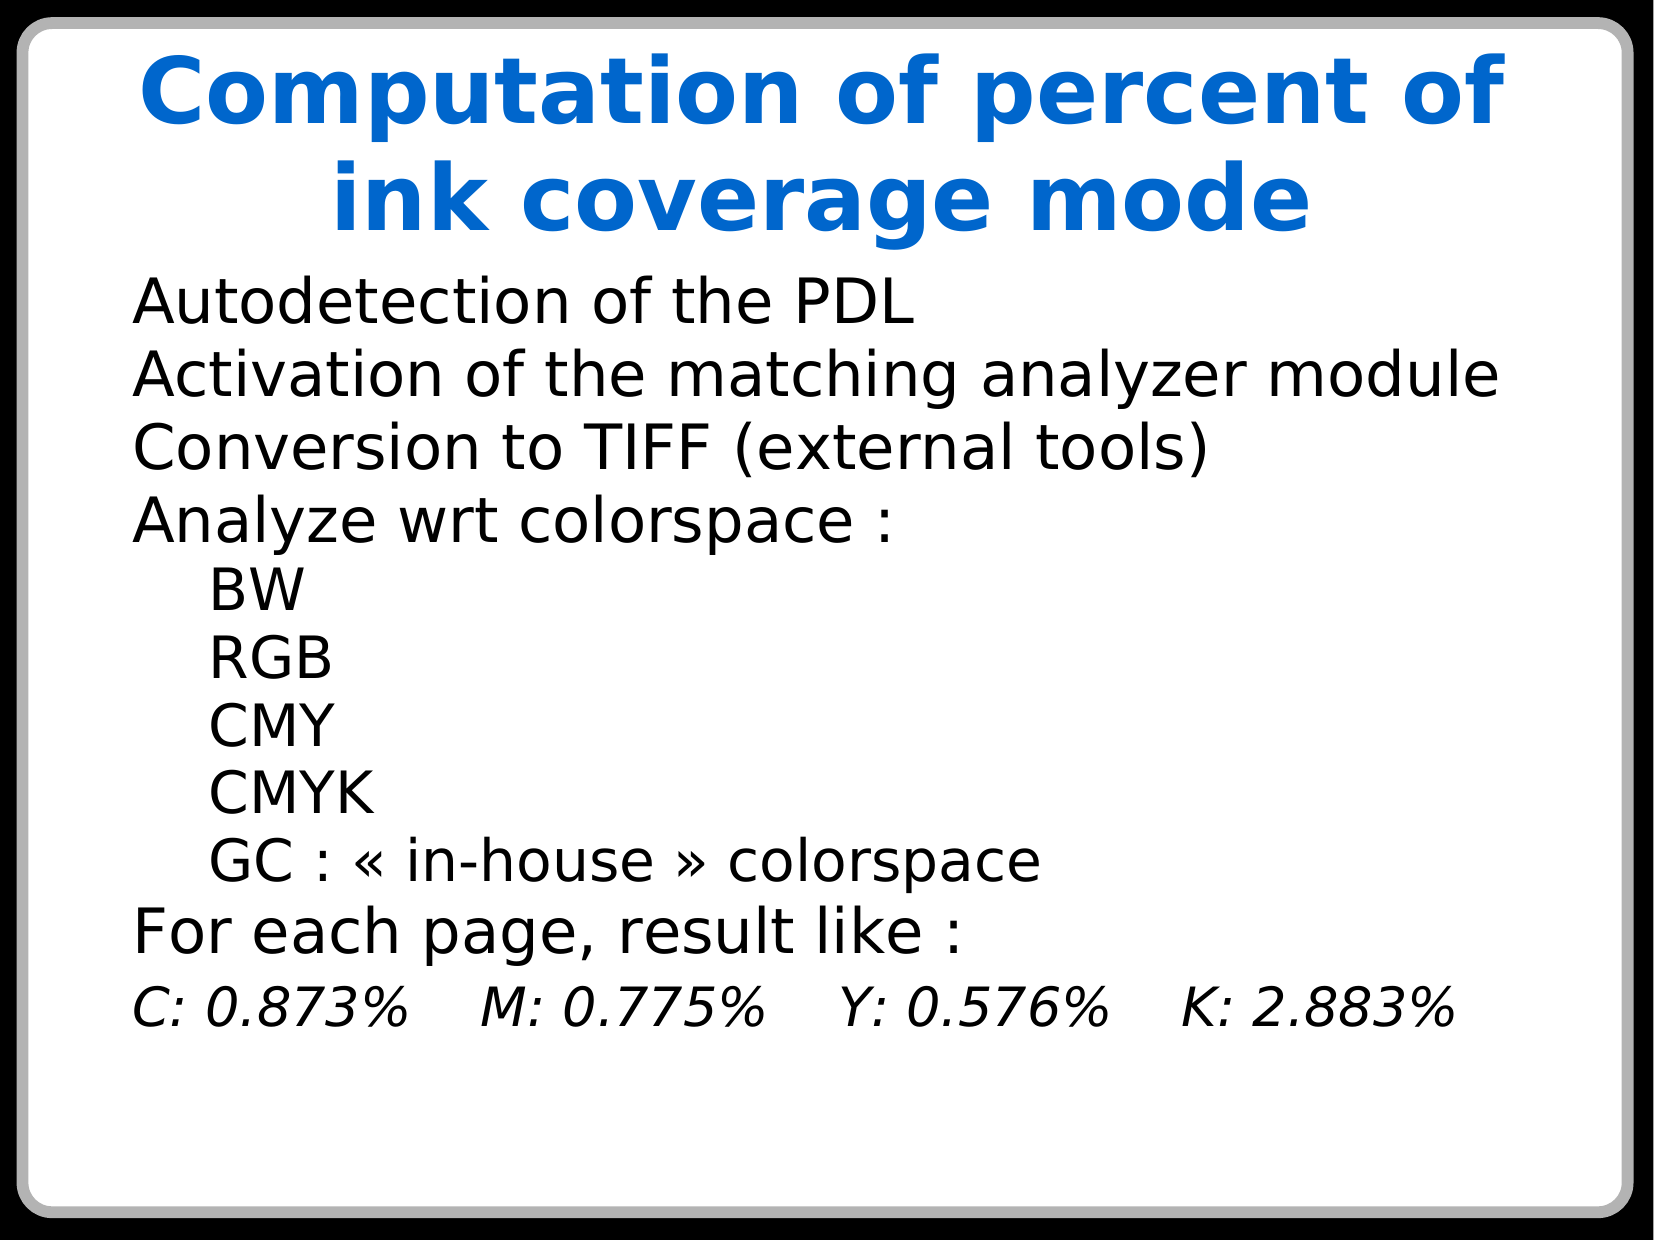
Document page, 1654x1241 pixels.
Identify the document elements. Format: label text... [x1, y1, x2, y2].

title Computation of percent of ink coverage mode [67, 38, 1577, 253]
list Autodetection of the PDL Activation of the matching analyzer module Conversion to TIFF (external tools) Analyze wrt colorspace : BW RGB CMY CMYK GC : « in-house » colorspace For each page, result like : C: 0.873% M: 0.775% Y: 0.576% K: 2.883% [114, 265, 1536, 1114]
